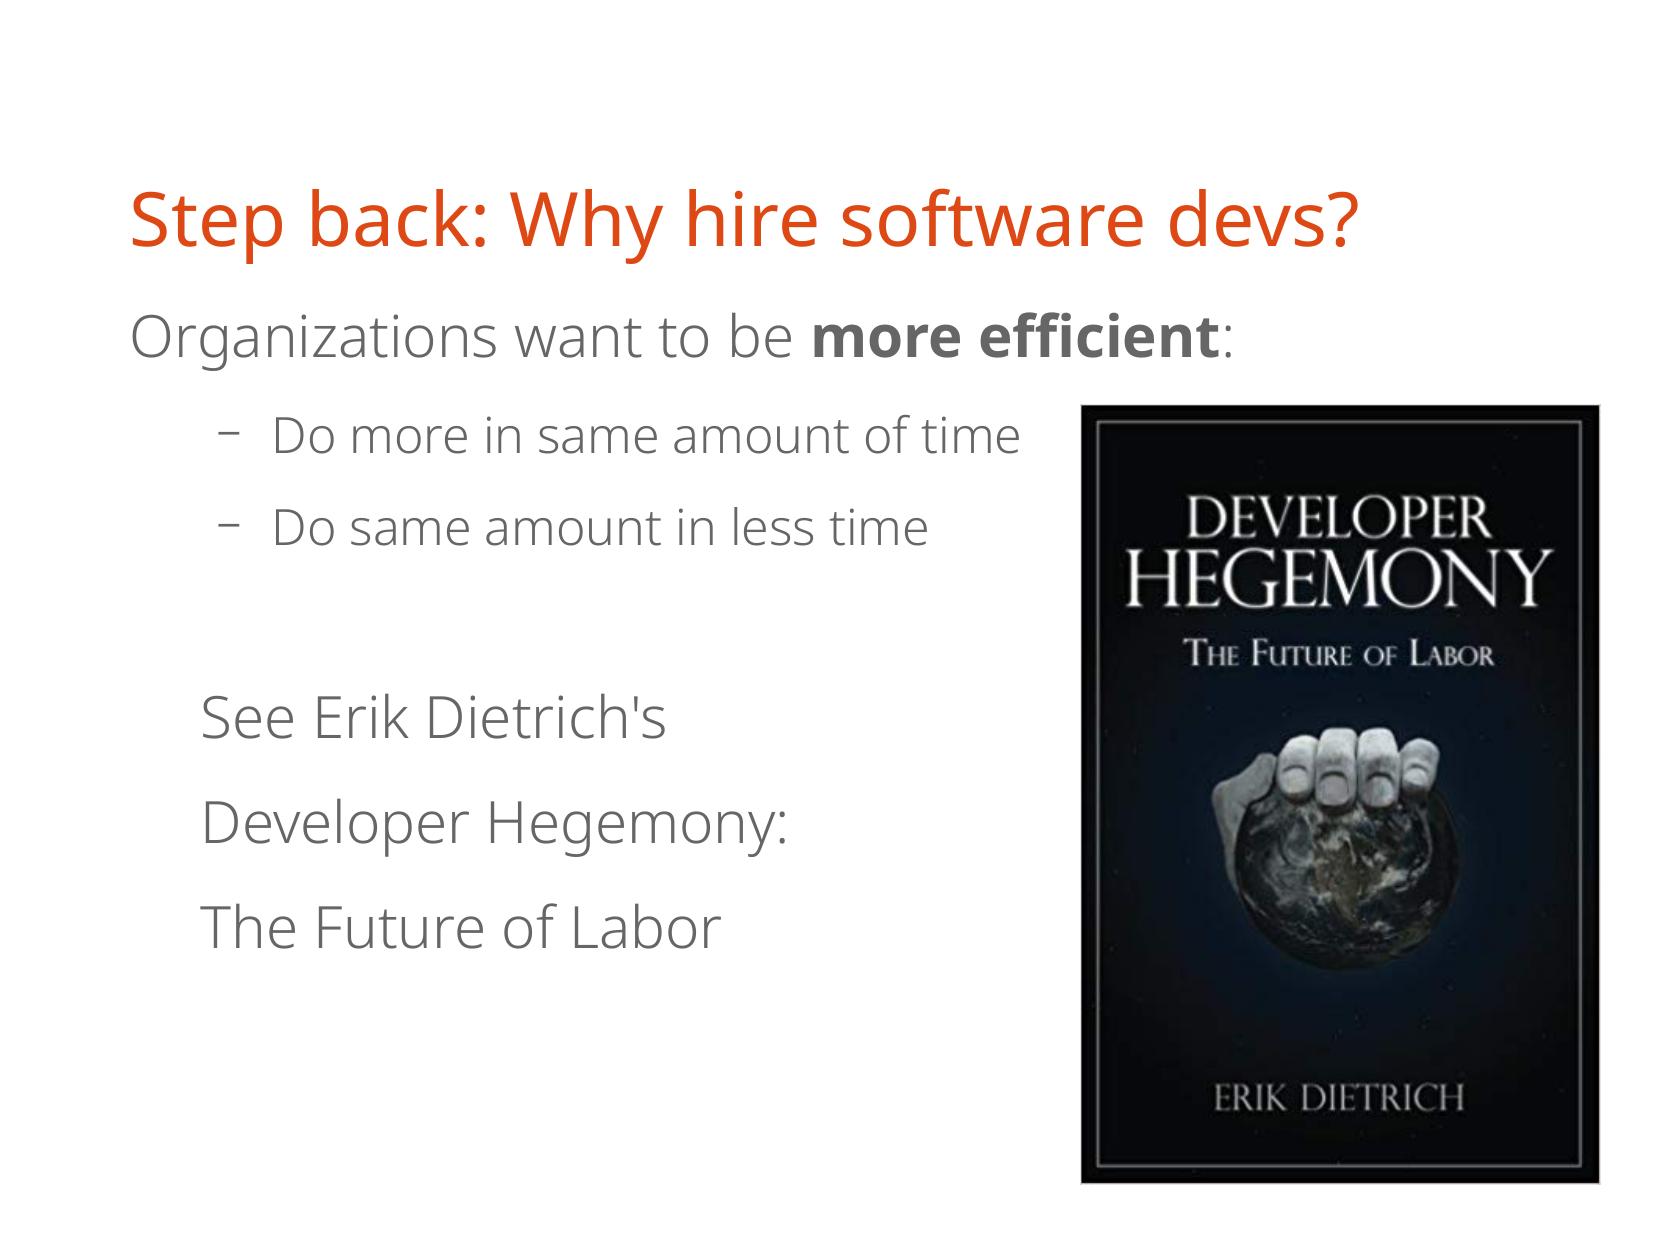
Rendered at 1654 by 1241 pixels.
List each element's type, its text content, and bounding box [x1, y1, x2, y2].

list Organizations want to be more efficient: Do more in same amount of time Do same amount in less time See Erik Dietrich's Developer Hegemony: The Future of Labor [129, 295, 1518, 1010]
title Step back: Why hire software devs? [129, 153, 1518, 281]
picture [1080, 404, 1601, 1185]
